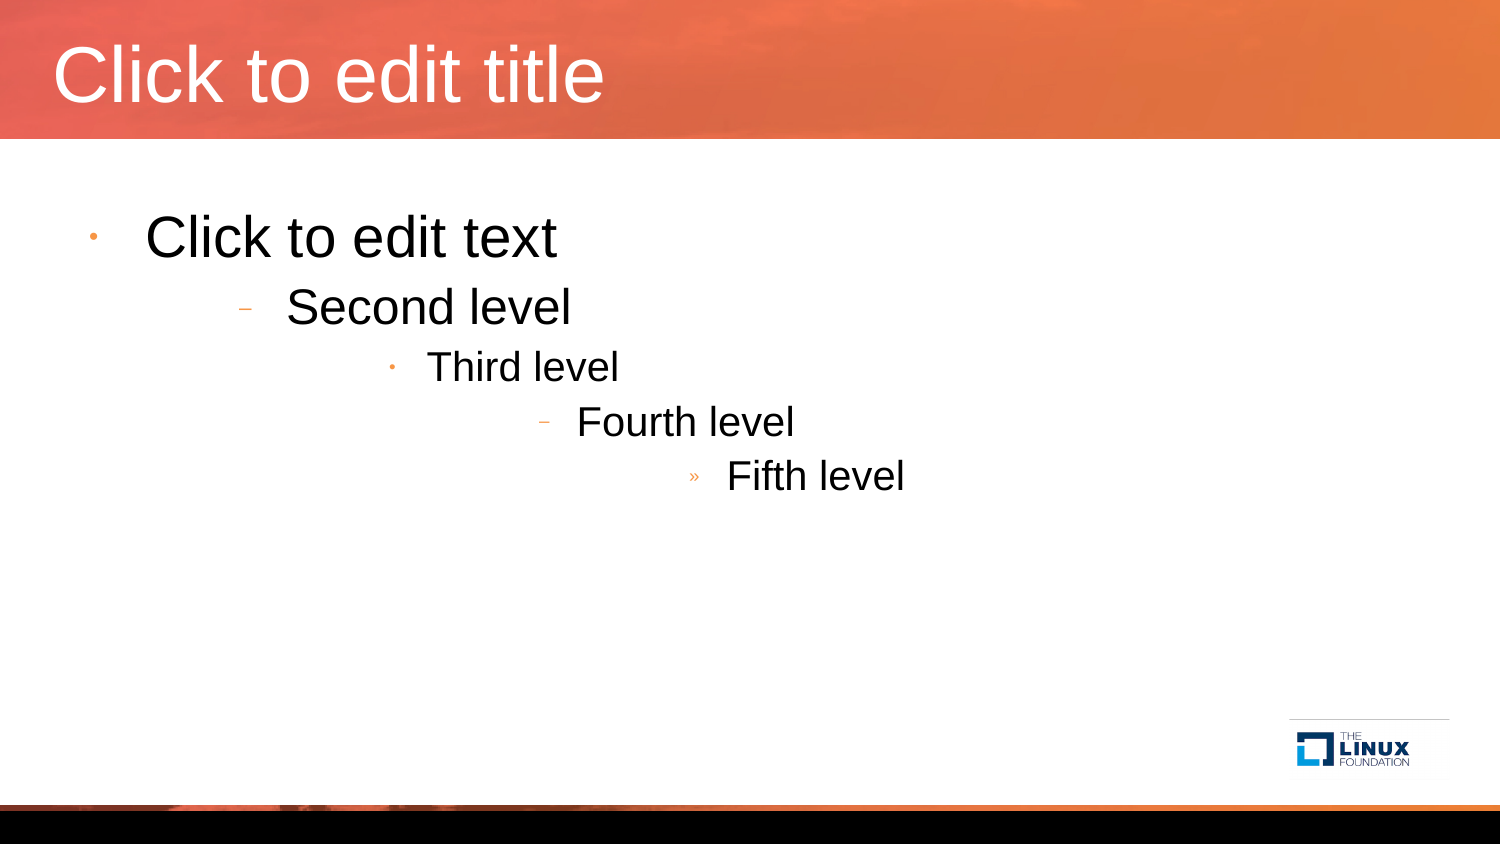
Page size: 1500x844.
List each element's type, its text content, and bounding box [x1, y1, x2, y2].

list Click to edit text Second level Third level Fourth level Fifth level [74, 196, 1269, 754]
title Click to edit title [37, 9, 1414, 141]
